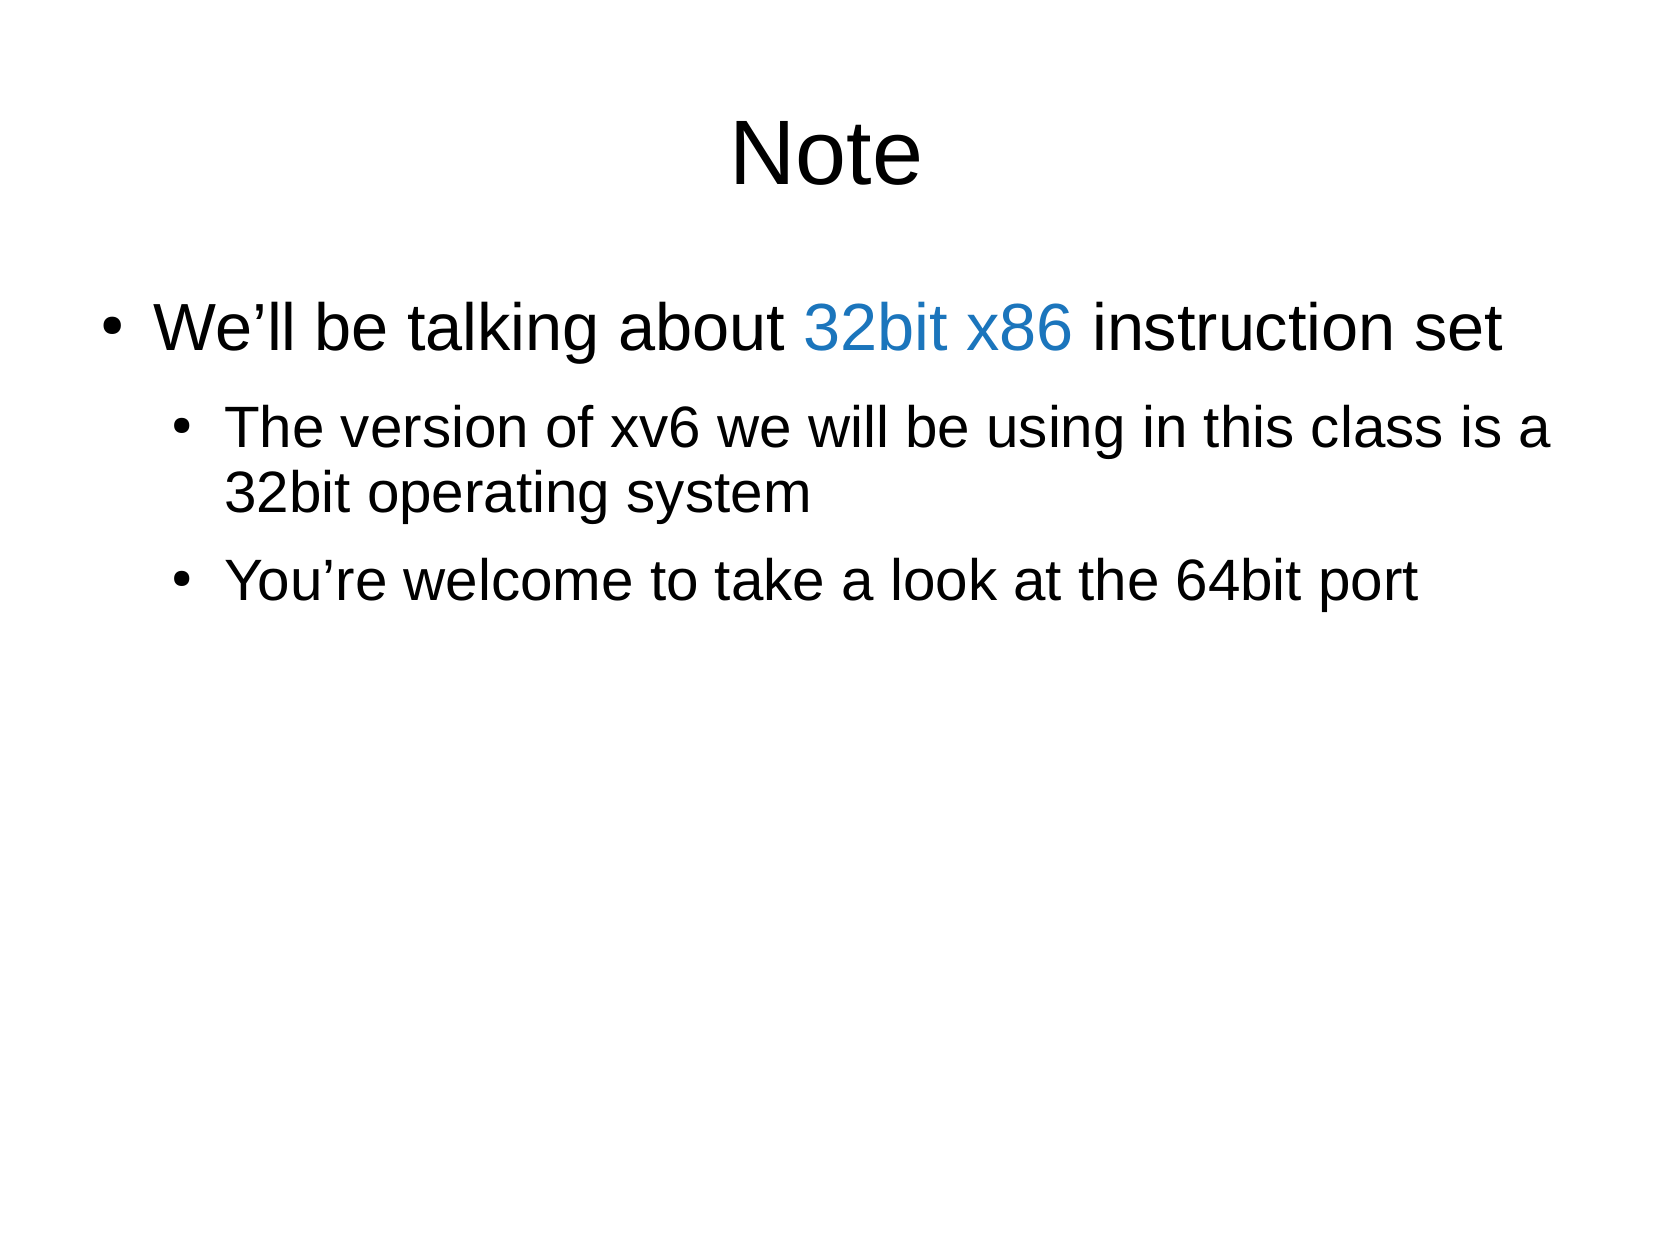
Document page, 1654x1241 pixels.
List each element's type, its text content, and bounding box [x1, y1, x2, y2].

title Note [82, 49, 1571, 257]
list We’ll be talking about 32bit x86 instruction set The version of xv6 we will be using in this class is a 32bit operating system You’re welcome to take a look at the 64bit port [82, 290, 1571, 1010]
